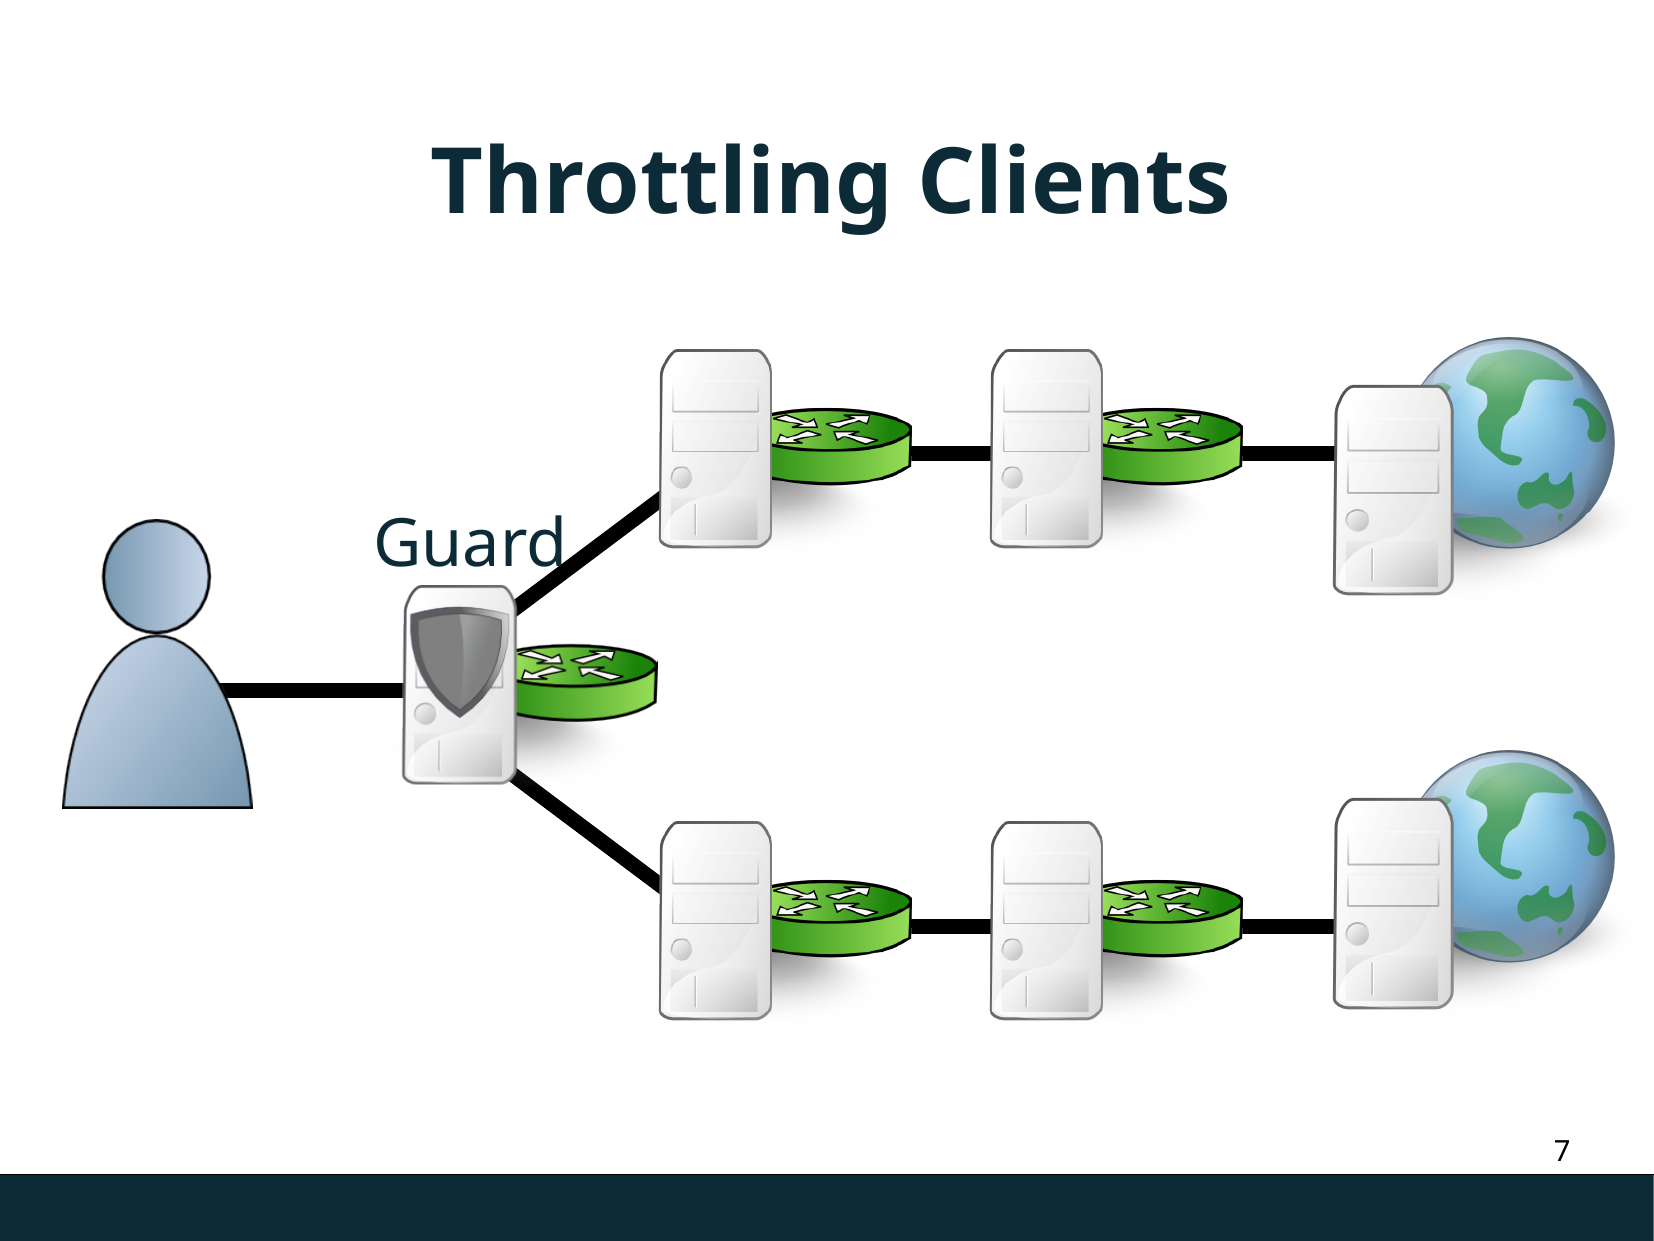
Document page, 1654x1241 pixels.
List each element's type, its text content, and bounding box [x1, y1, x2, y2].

picture [646, 349, 912, 554]
picture [1320, 750, 1638, 1015]
picture [646, 821, 912, 1026]
picture [977, 349, 1243, 554]
title Throttling Clients [86, 74, 1575, 282]
picture [62, 519, 253, 809]
picture [977, 821, 1243, 1026]
text_box Guard [358, 487, 559, 579]
picture [390, 585, 658, 791]
picture [1320, 337, 1638, 601]
